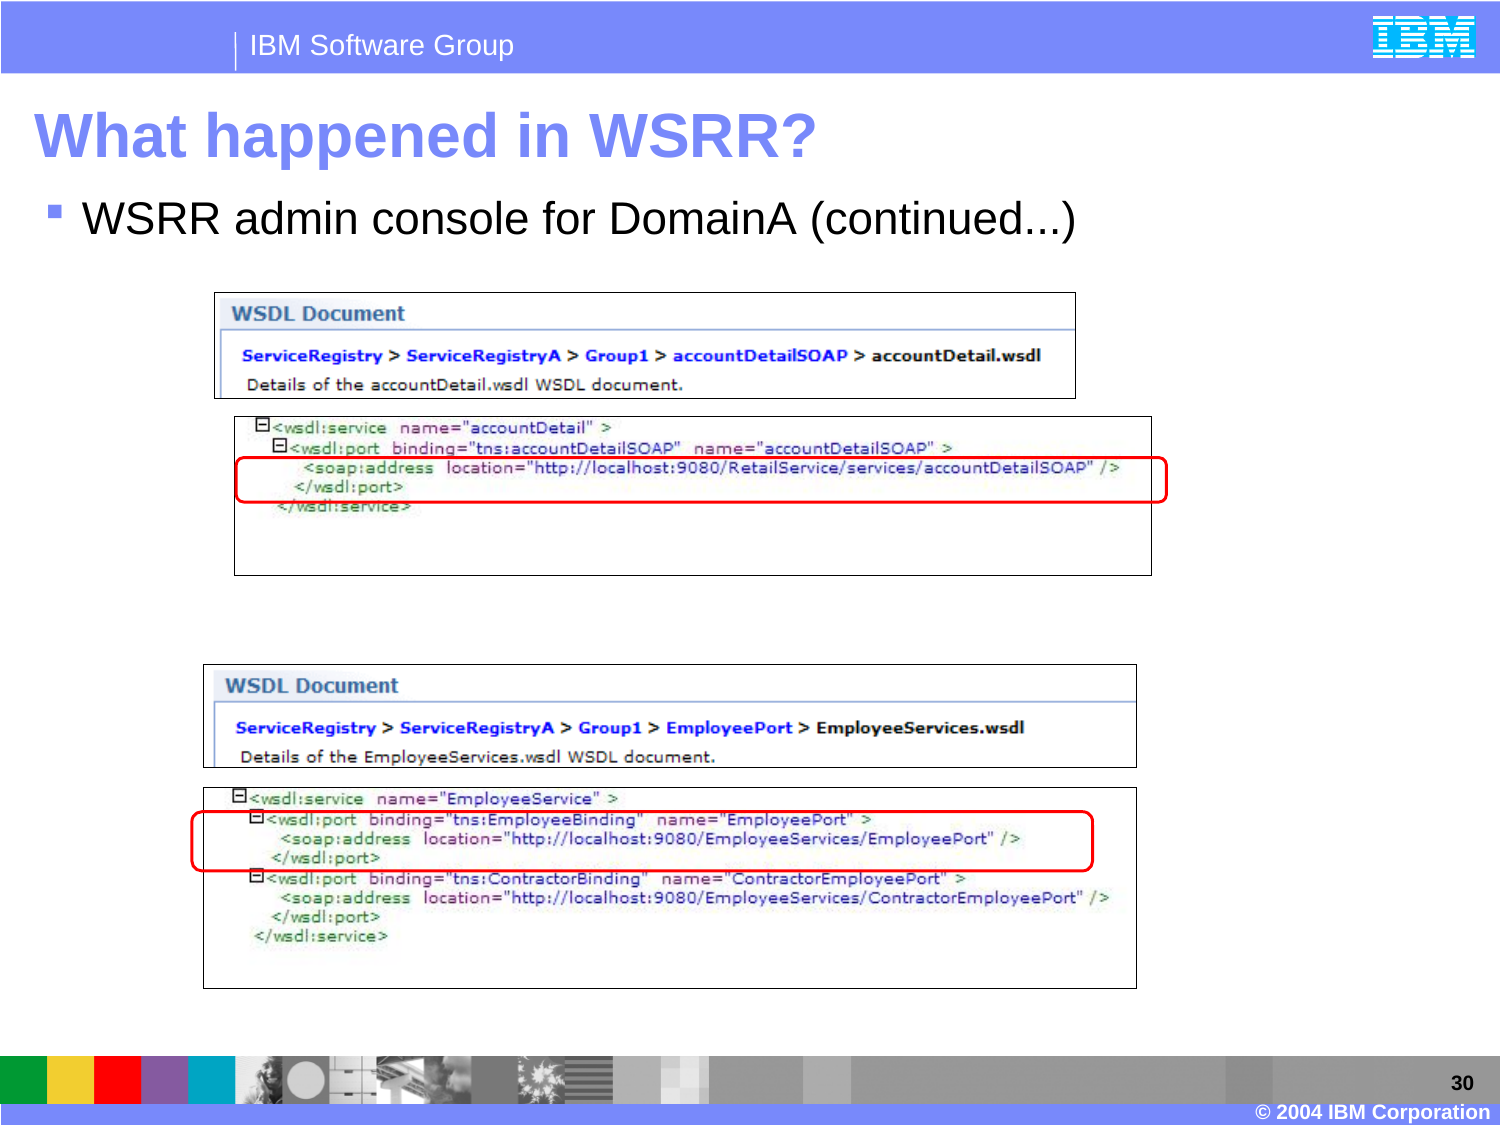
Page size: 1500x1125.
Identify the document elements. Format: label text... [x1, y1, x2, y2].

picture [214, 292, 1076, 399]
picture [0, 1056, 1500, 1104]
picture [234, 416, 1152, 463]
picture [203, 814, 1091, 869]
picture [234, 496, 1152, 576]
picture [203, 787, 1137, 989]
title What happened in WSRR? [19, 97, 1483, 181]
list WSRR admin console for DomainA (continued...) [29, 191, 1403, 1004]
picture [238, 460, 1152, 500]
picture [203, 664, 1137, 768]
